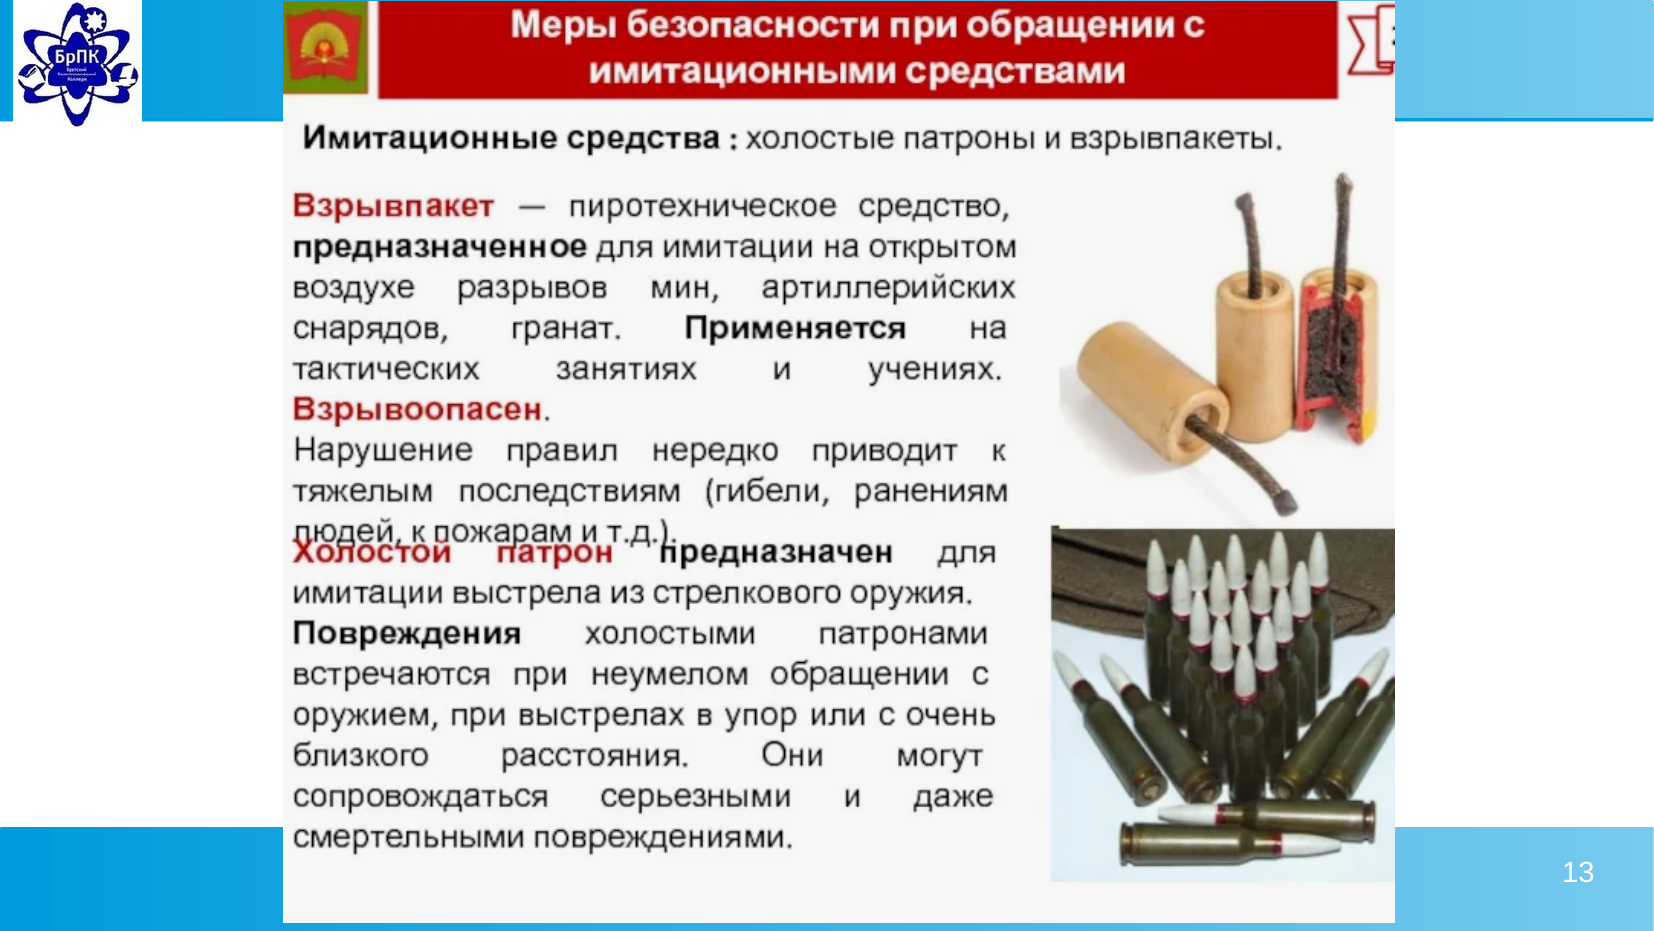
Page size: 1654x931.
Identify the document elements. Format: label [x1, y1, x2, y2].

picture [13, 0, 142, 128]
picture [283, 1, 1395, 924]
